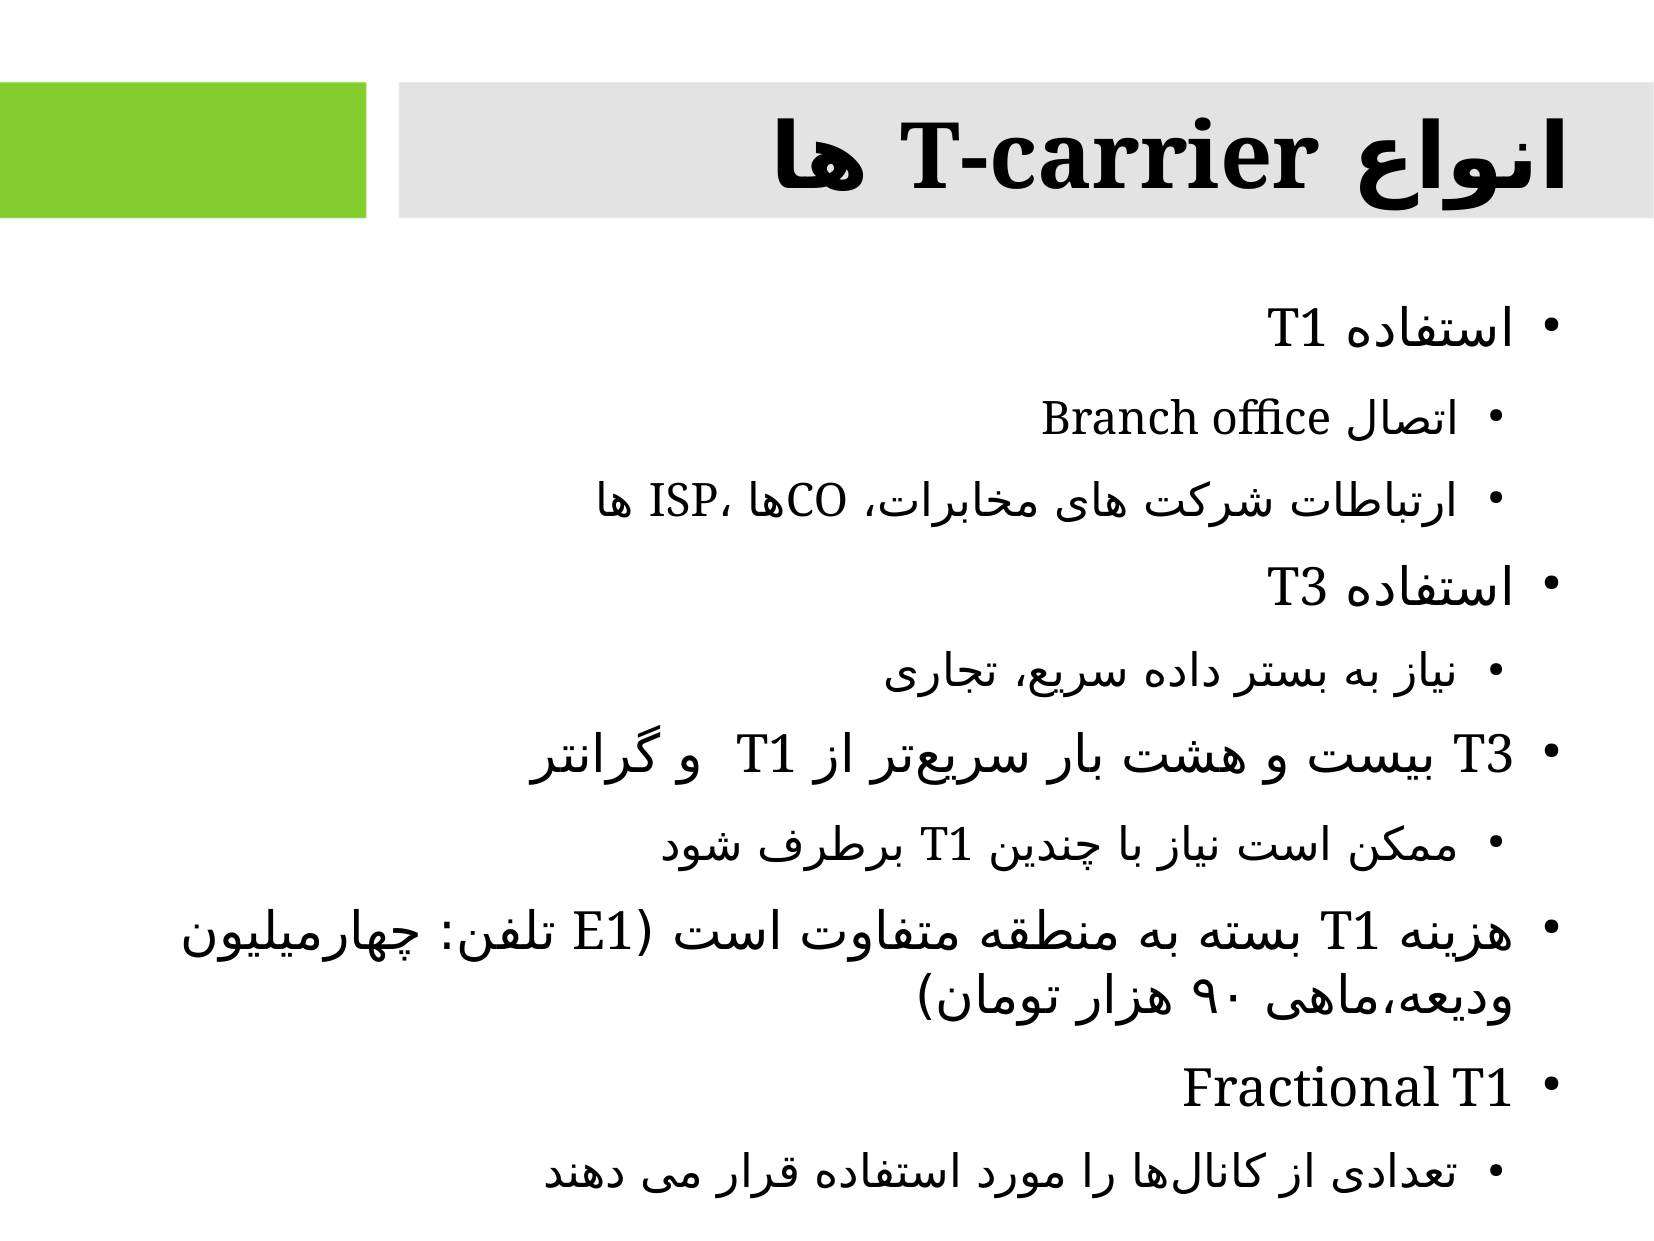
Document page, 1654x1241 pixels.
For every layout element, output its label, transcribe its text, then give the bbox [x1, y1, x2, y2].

list استفاده T1 اتصال Branch office ارتباطات شرکت های مخابرات، COها ،ISP ها استفاده T3 نیاز به بستر داده سریع، تجاری T3 بیست و هشت بار سریع‌تر از T1 و گرانتر ممکن است نیاز با چندین T1 برطرف شود هزینه T1 بسته به منطقه متفاوت است (E1 تلفن: چهارمیلیون ودیعه،ماهی ۹۰ هزار تومان) Fractional T1 تعدادی از کانال‌ها را مورد استفاده قرار می دهند [82, 290, 1571, 1201]
title انواع T-carrier ها [82, 49, 1571, 257]
picture [0, 0, 1654, 1241]
